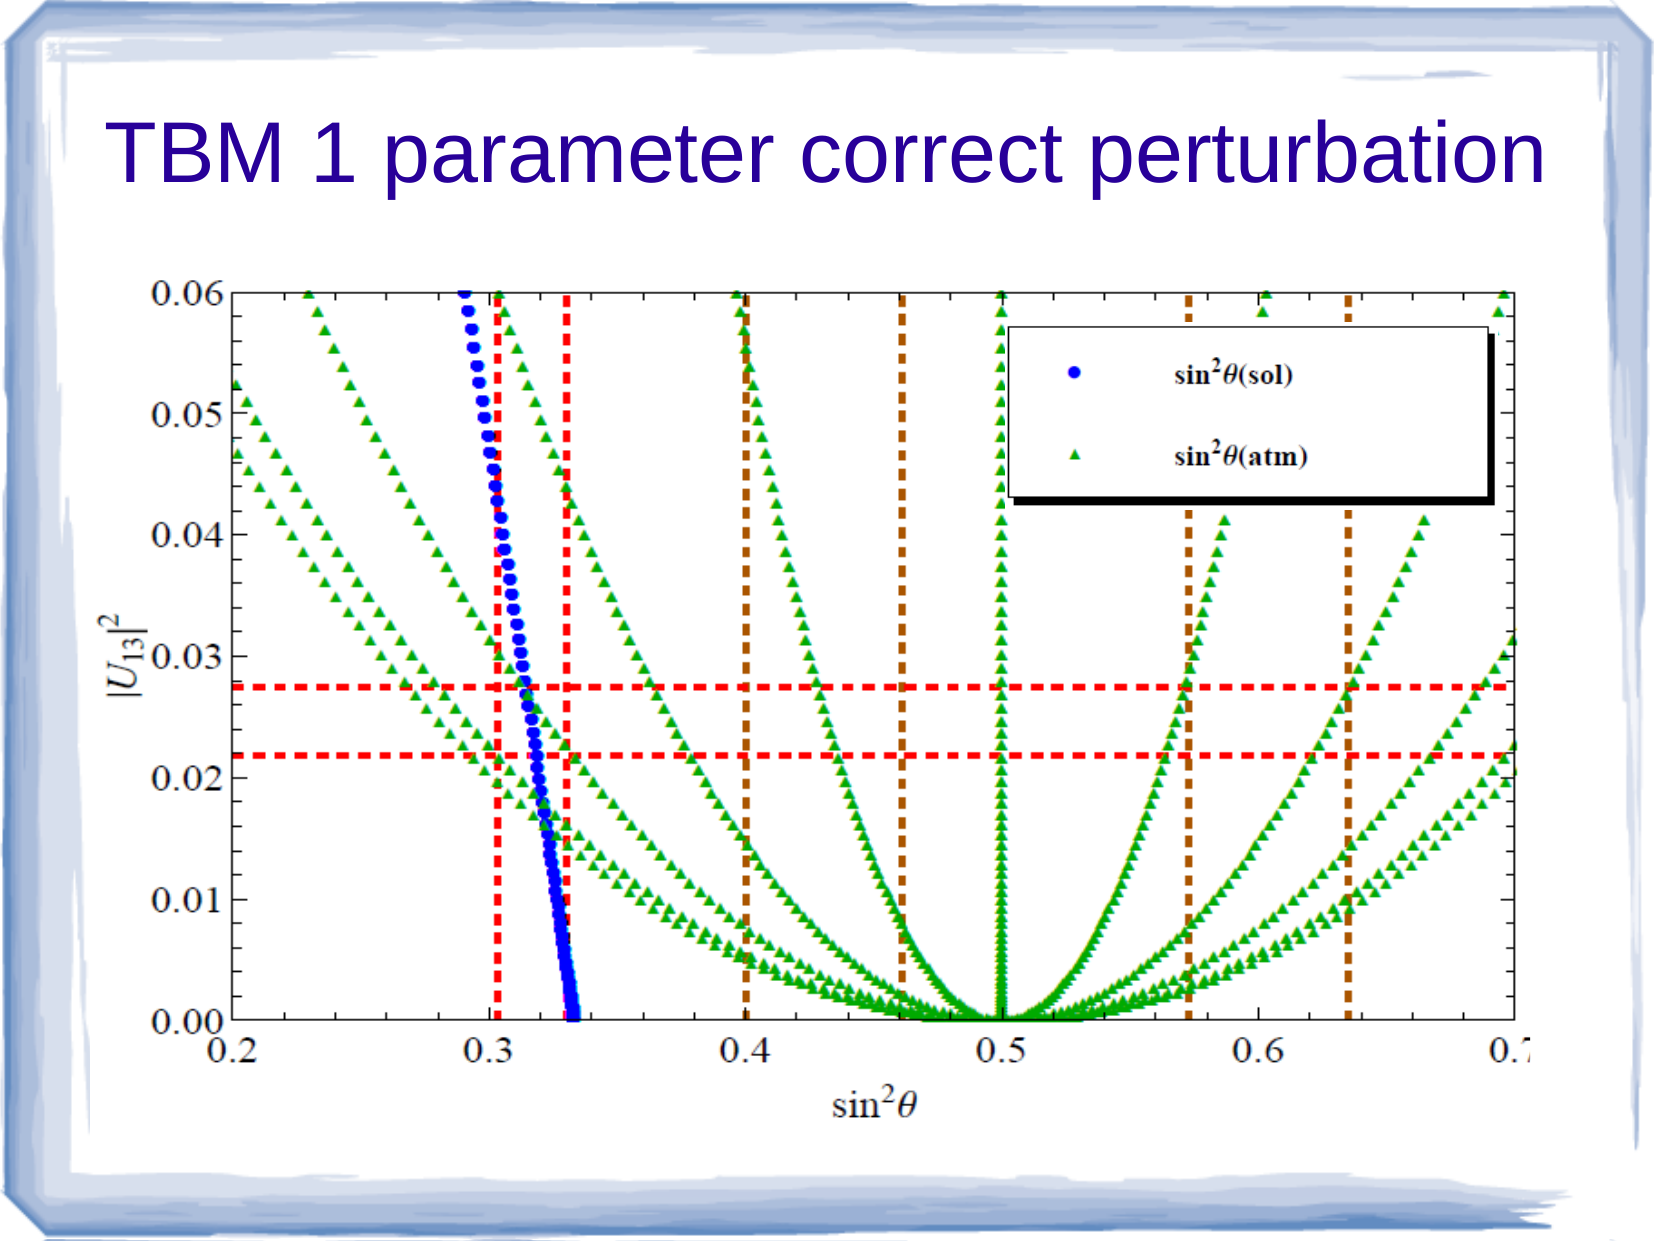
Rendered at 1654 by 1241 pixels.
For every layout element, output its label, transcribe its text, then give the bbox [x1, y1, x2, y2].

picture [0, 0, 1654, 1241]
title TBM 1 parameter correct perturbation [82, 49, 1571, 257]
